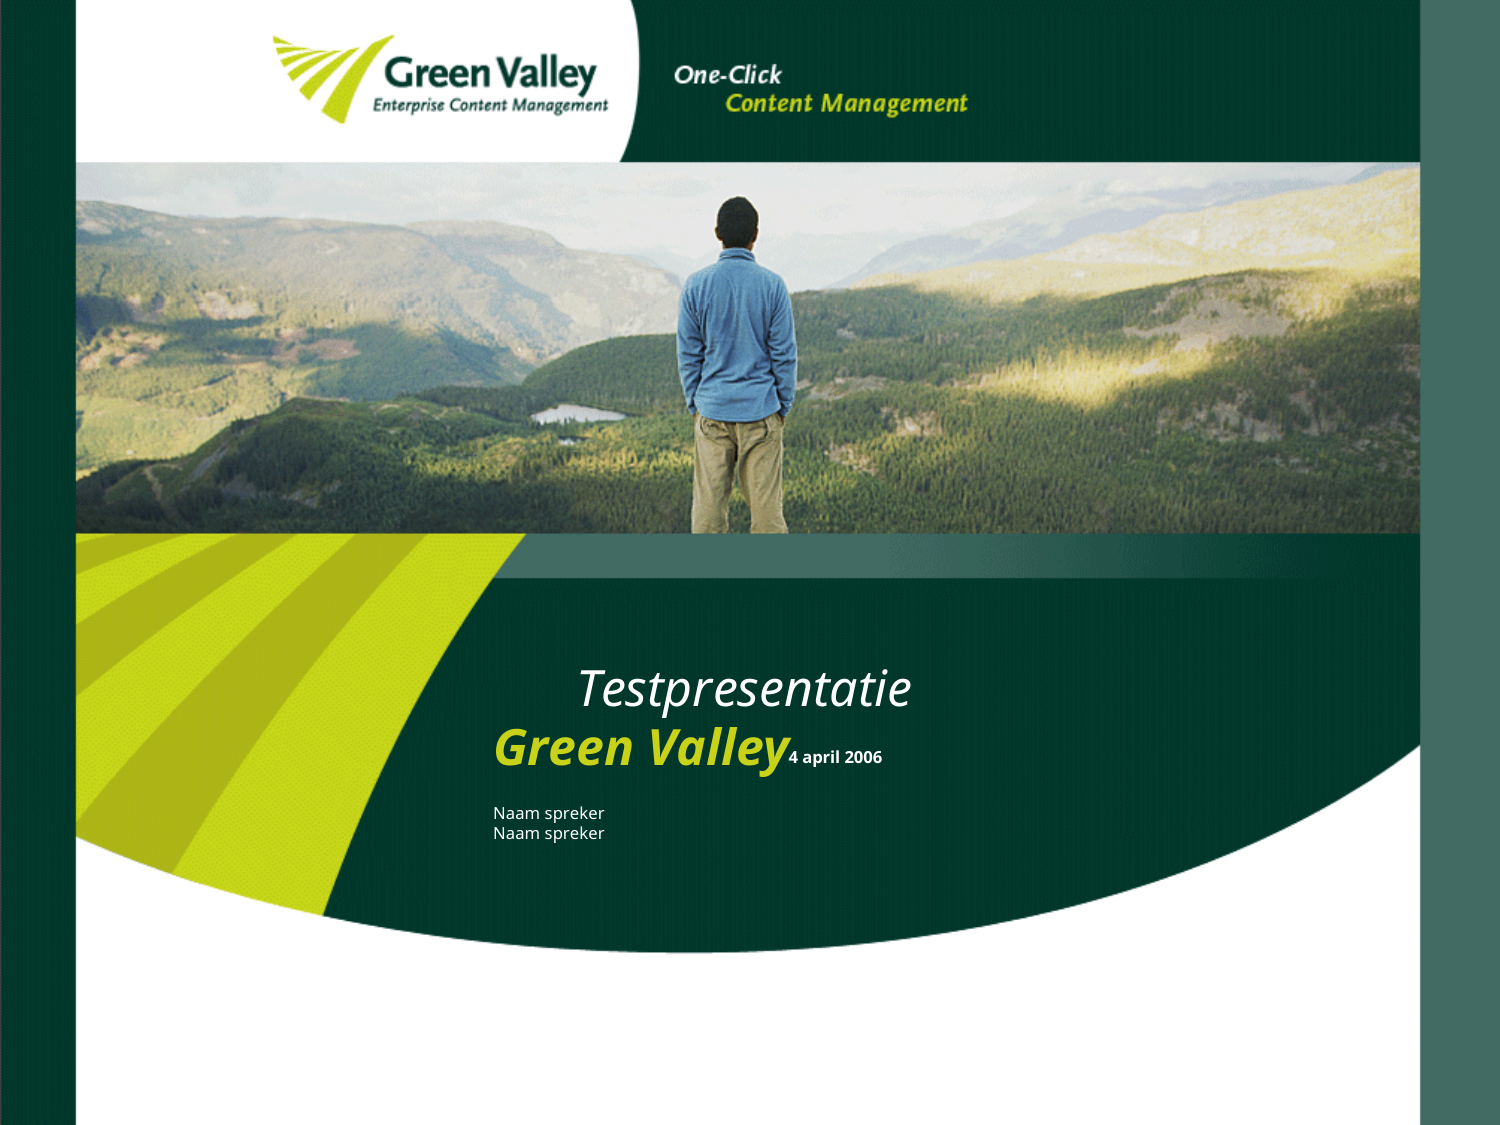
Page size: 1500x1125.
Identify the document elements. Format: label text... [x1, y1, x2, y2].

text_box Green Valley [478, 715, 963, 775]
text_box Naam spreker Naam spreker [478, 798, 904, 847]
text_box 4 april 2006 [773, 739, 1294, 775]
picture [0, 0, 1500, 1125]
text_box Testpresentatie [561, 656, 1046, 716]
